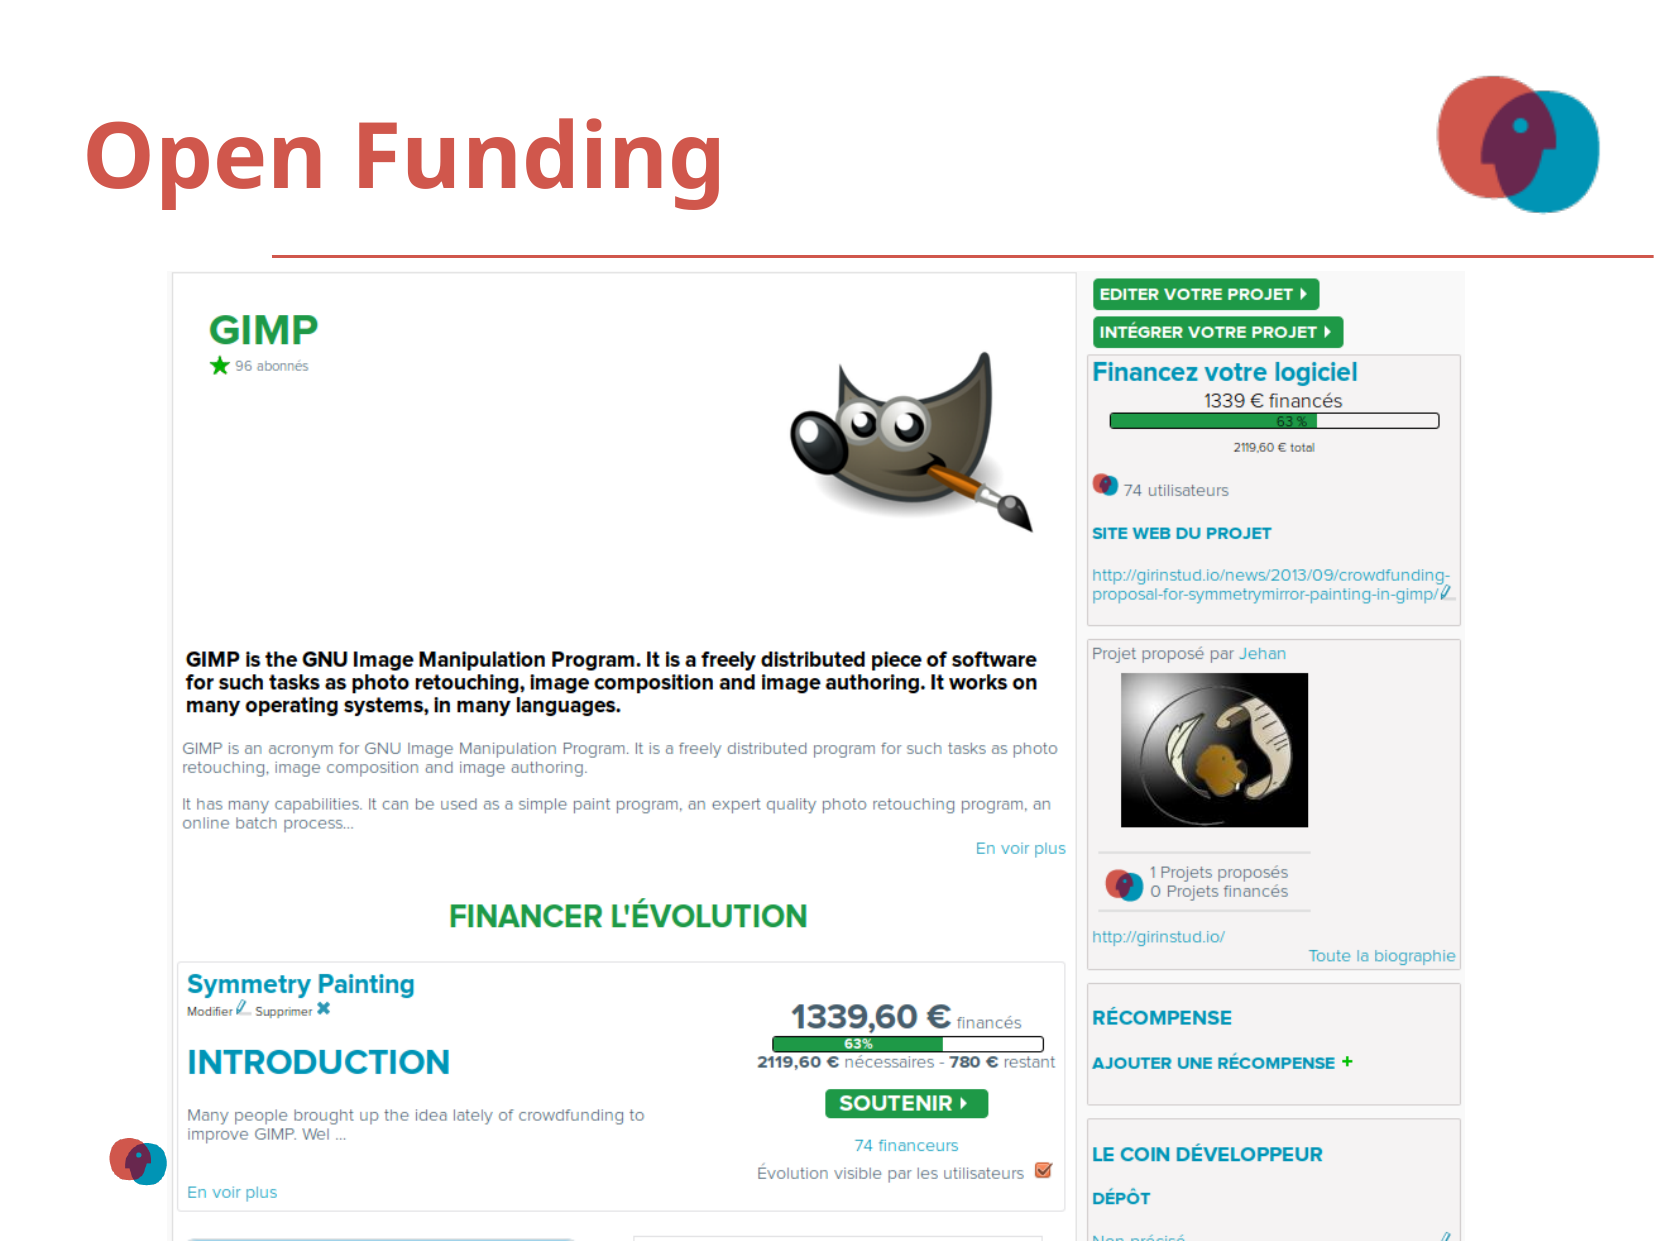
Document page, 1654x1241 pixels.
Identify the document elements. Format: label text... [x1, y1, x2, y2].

picture [1453, 59, 1611, 236]
picture [106, 271, 1465, 1241]
title Open Funding [82, 49, 1453, 257]
